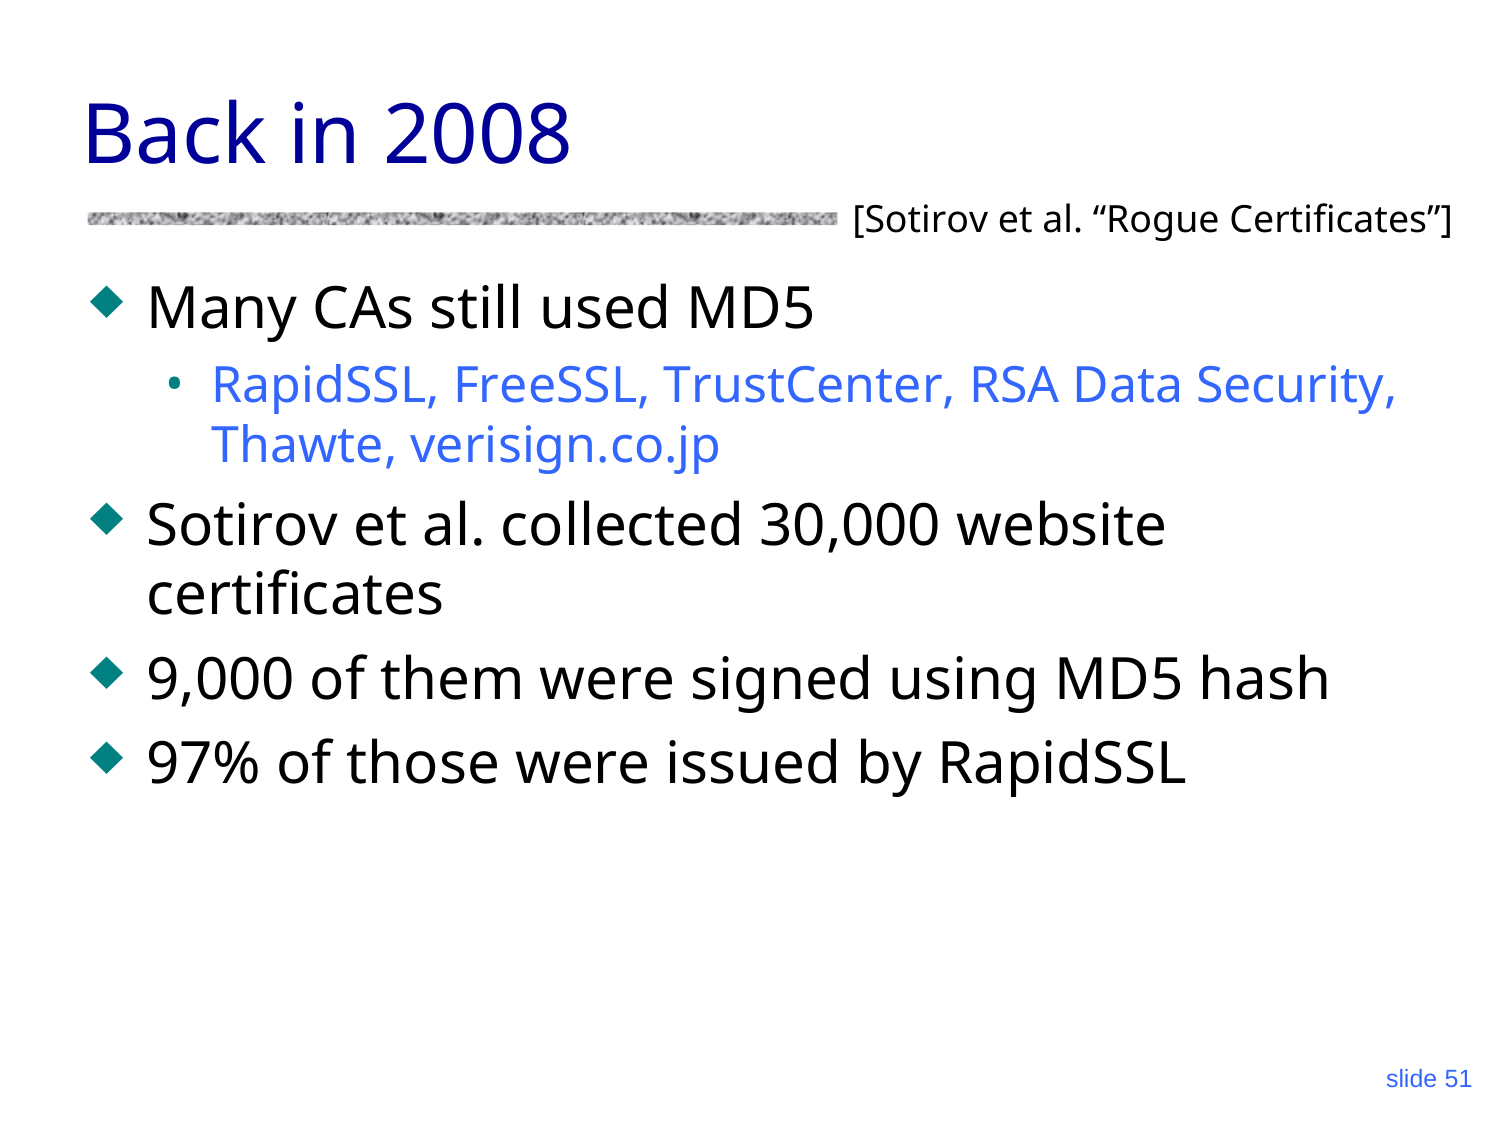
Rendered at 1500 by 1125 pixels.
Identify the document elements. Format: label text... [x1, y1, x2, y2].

text_box [Sotirov et al. “Rogue Certificates”] [837, 187, 1469, 248]
text_box slide <number> [1174, 1025, 1488, 1101]
title Back in 2008 [66, 37, 1342, 188]
picture [87, 212, 837, 226]
list Many CAs still used MD5 RapidSSL, FreeSSL, TrustCenter, RSA Data Security, Thawte, verisign.co.jp Sotirov et al. collected 30,000 website certificates 9,000 of them were signed using MD5 hash 97% of those were issued by RapidSSL [74, 262, 1454, 994]
